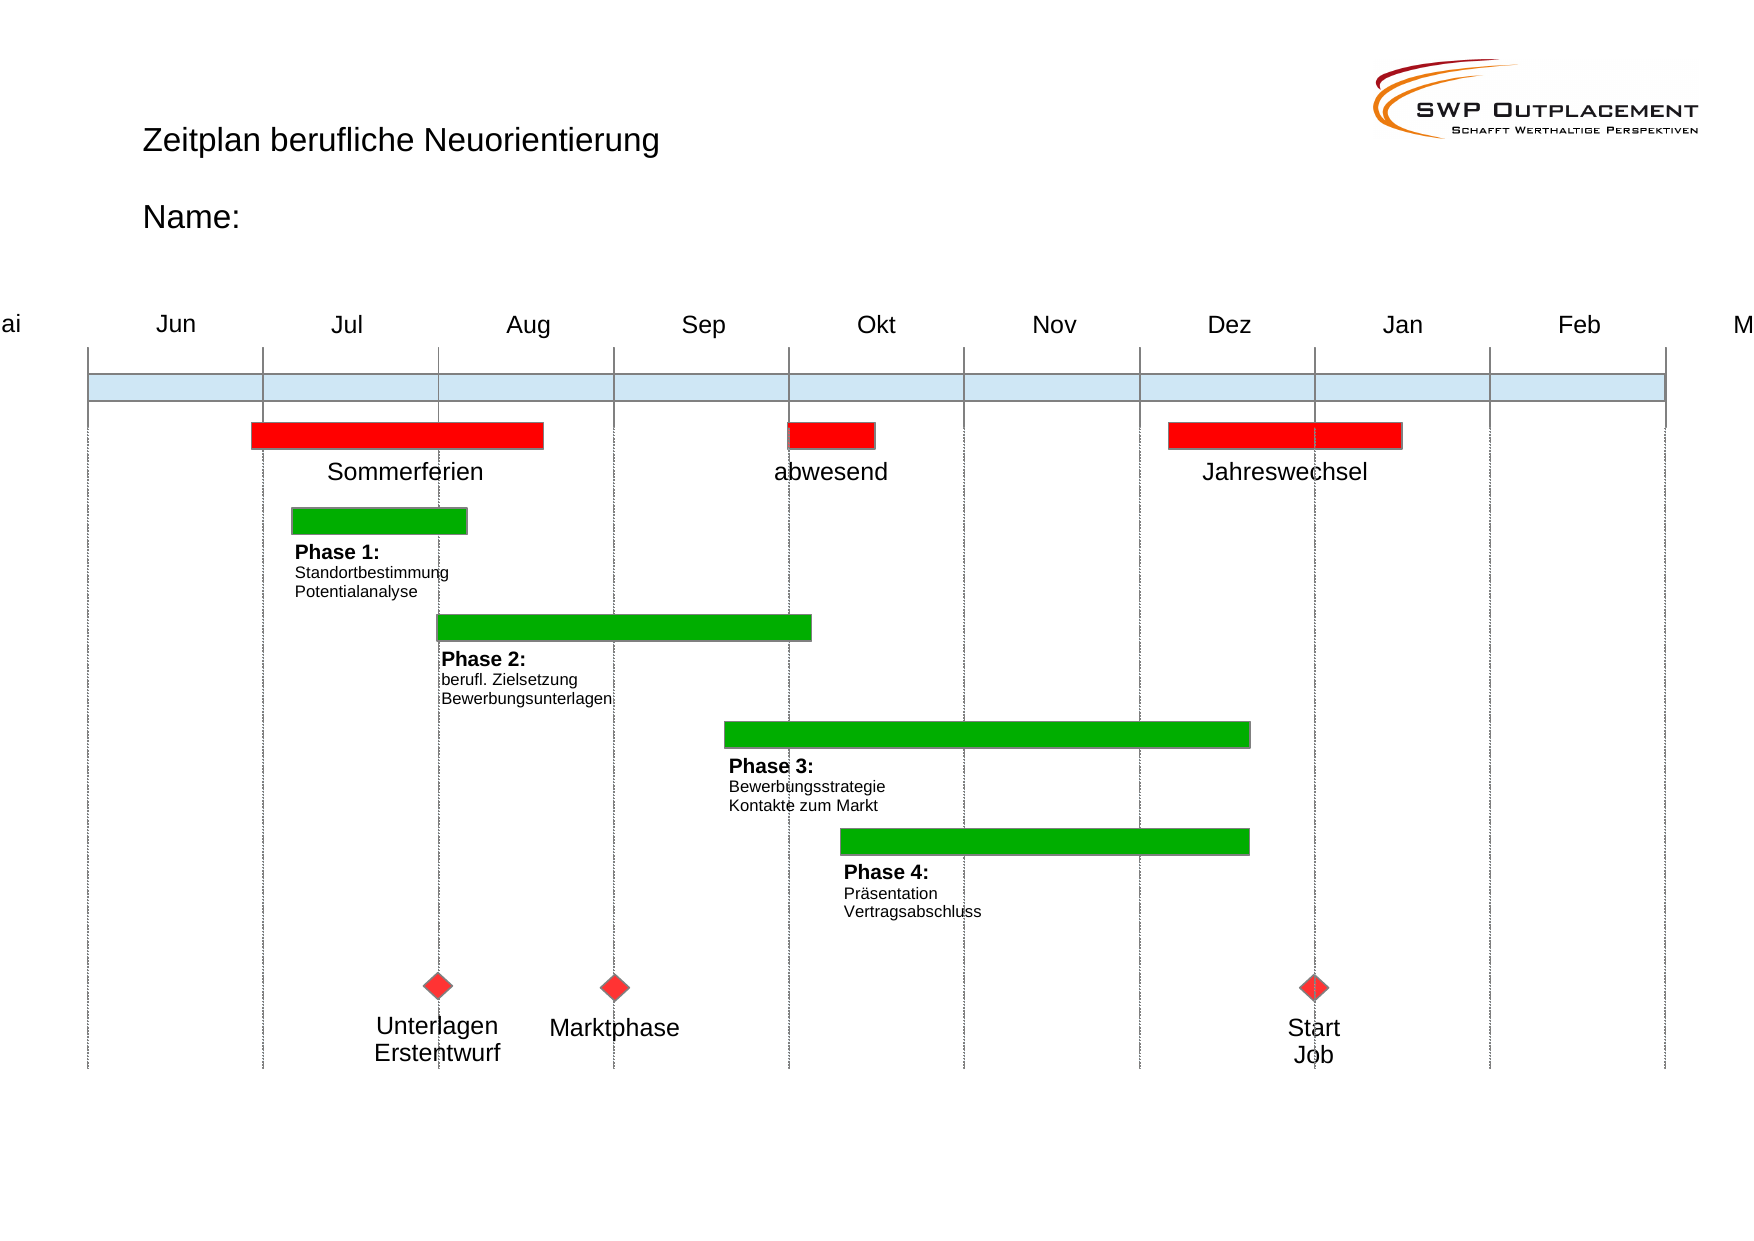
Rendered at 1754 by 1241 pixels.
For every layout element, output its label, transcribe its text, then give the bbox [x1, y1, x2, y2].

text_box Feb [1543, 302, 1617, 356]
text_box Unterlagen Erstentwurf [359, 1002, 516, 1074]
text_box Start Job [1272, 1004, 1356, 1076]
text_box Jun [141, 301, 212, 355]
text_box abwesend [759, 448, 788, 492]
text_box Nov [1017, 302, 1092, 356]
text_box Phase 4: Präsentation Vertragsabschluss [829, 852, 996, 929]
text_box Phase 2: berufl. Zielsetzung Bewerbungsunterlagen [426, 638, 730, 715]
text_box [600, 715, 630, 1004]
text_box Zeitplan berufliche Neuorientierung Name: [127, 112, 749, 242]
text_box Sep [666, 301, 742, 355]
text_box Aug [491, 301, 566, 355]
text_box Mrz [1718, 302, 1754, 356]
text_box Jahreswechsel [1187, 448, 1314, 492]
text_box Jahreswechsel [1316, 448, 1383, 492]
text_box [87, 347, 1666, 1069]
text_box [423, 715, 453, 1002]
text_box Phase 1: Standortbestimmung Potentialanalyse [280, 532, 465, 608]
text_box Dez [1192, 302, 1267, 356]
picture [1373, 59, 1699, 139]
text_box Mai [0, 301, 36, 355]
text_box Phase 3: Bewerbungsstrategie Kontakte zum Markt [714, 745, 901, 822]
text_box Jan [1368, 302, 1438, 356]
text_box Marktphase [534, 1004, 696, 1048]
text_box abwesend [790, 448, 904, 492]
text_box [292, 492, 468, 535]
text_box Jul [316, 301, 378, 355]
text_box Sommerferien [311, 448, 500, 492]
text_box Okt [842, 301, 911, 355]
